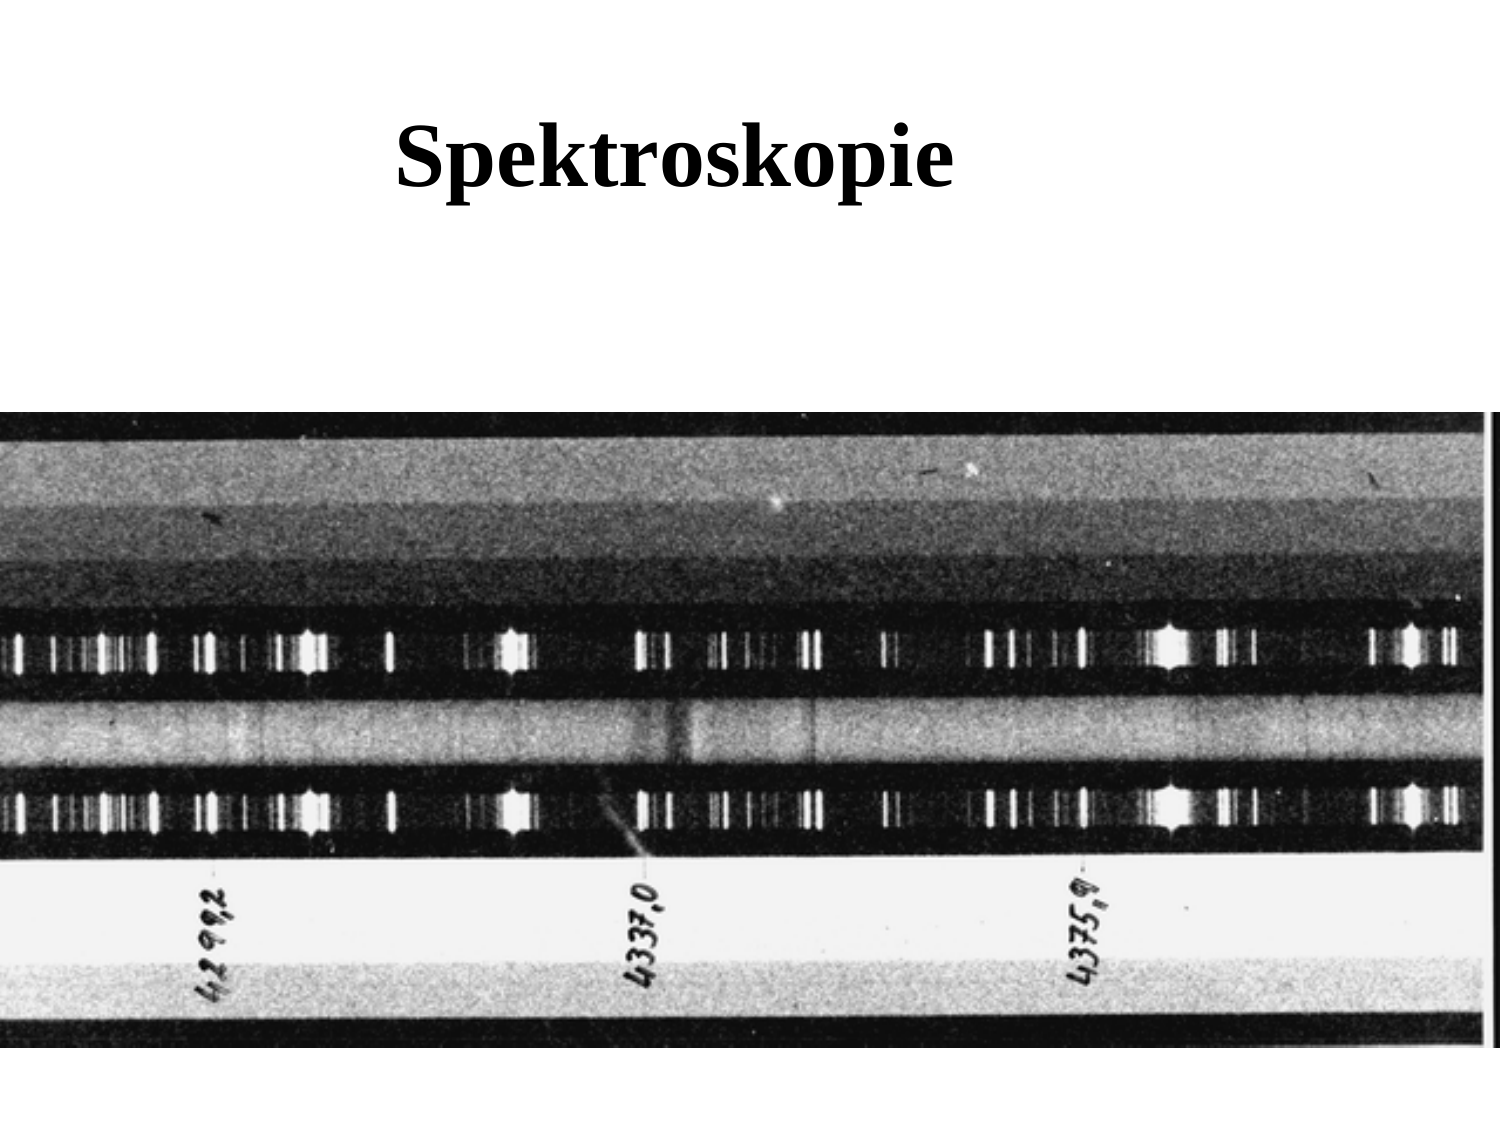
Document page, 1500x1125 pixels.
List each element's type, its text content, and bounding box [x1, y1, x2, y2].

picture [0, 412, 1500, 1048]
text_box Spektroskopie [200, 87, 1151, 213]
